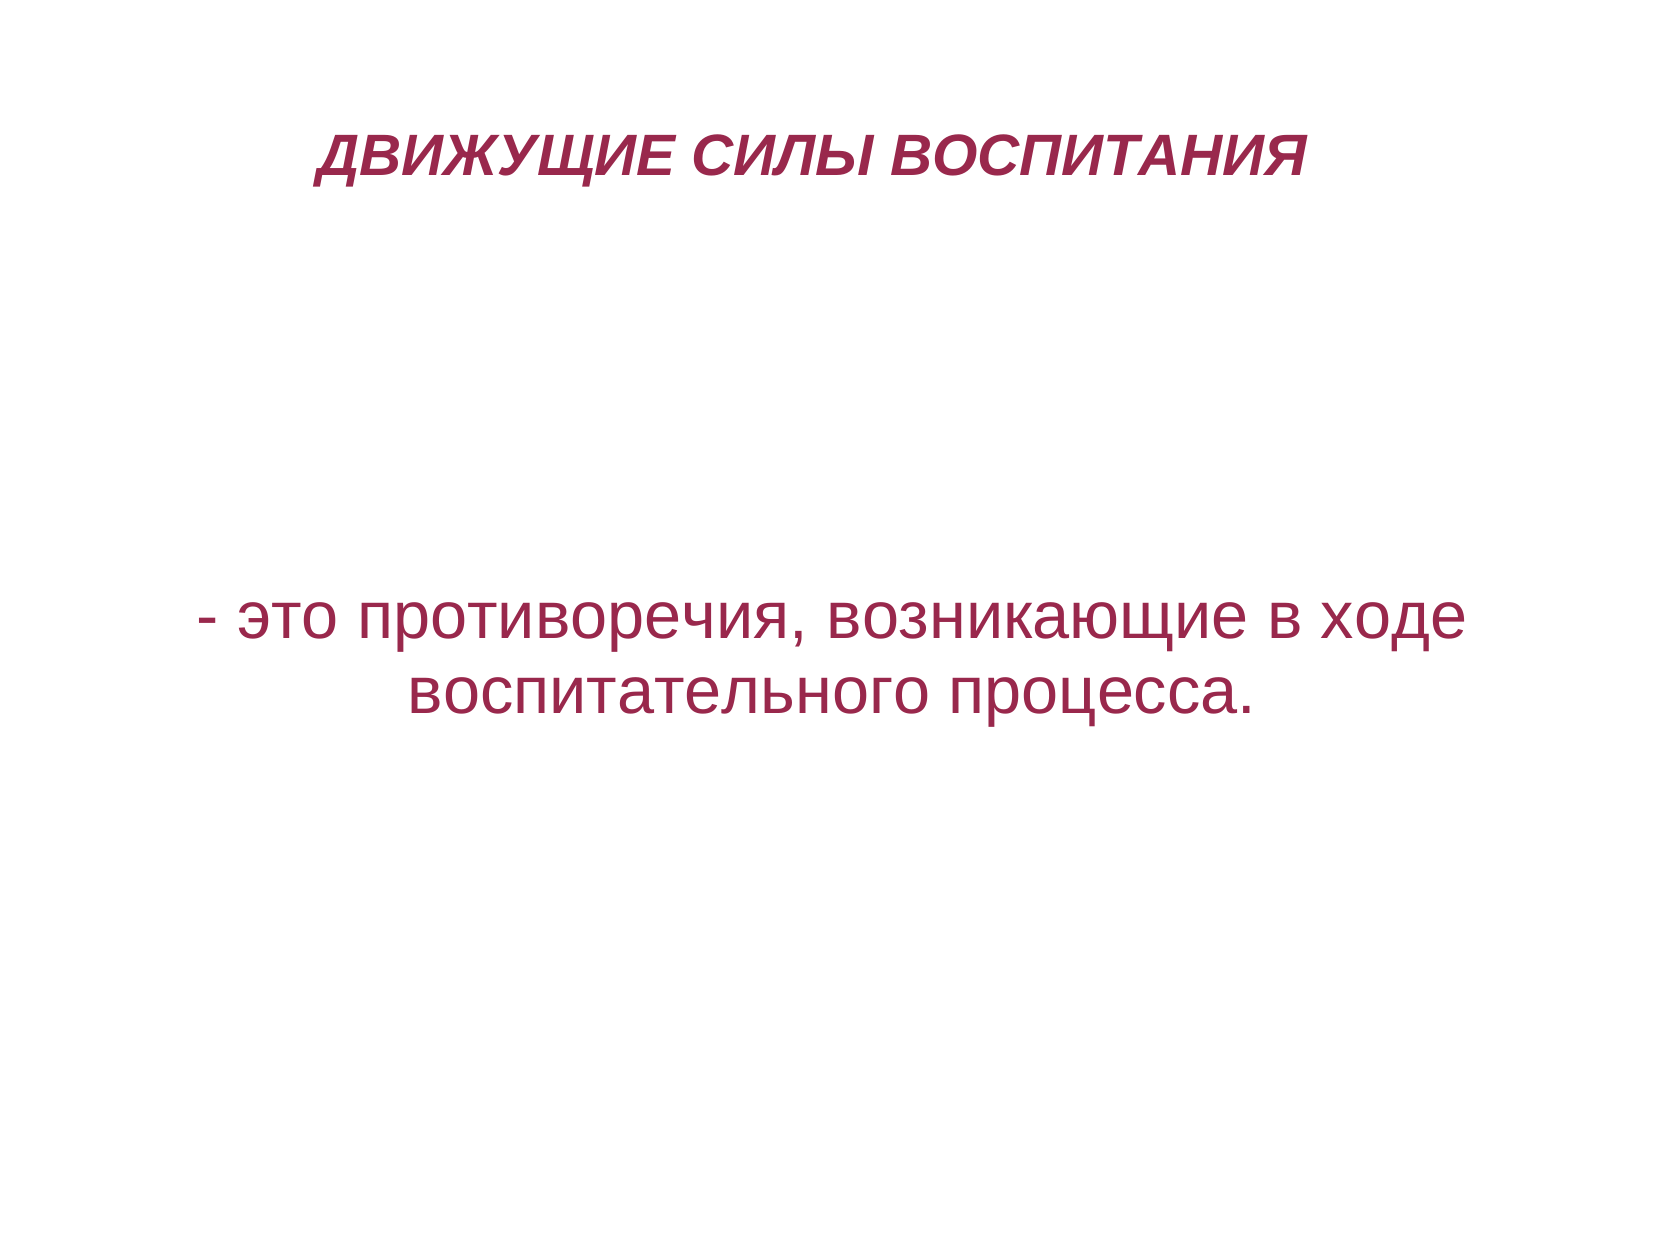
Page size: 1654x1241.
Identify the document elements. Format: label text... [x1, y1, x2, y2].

subtitle - это противоречия, возникающие в ходе воспитательного процесса. [88, 288, 1577, 1093]
title ДВИЖУЩИЕ СИЛЫ ВОСПИТАНИЯ [76, 59, 1565, 252]
